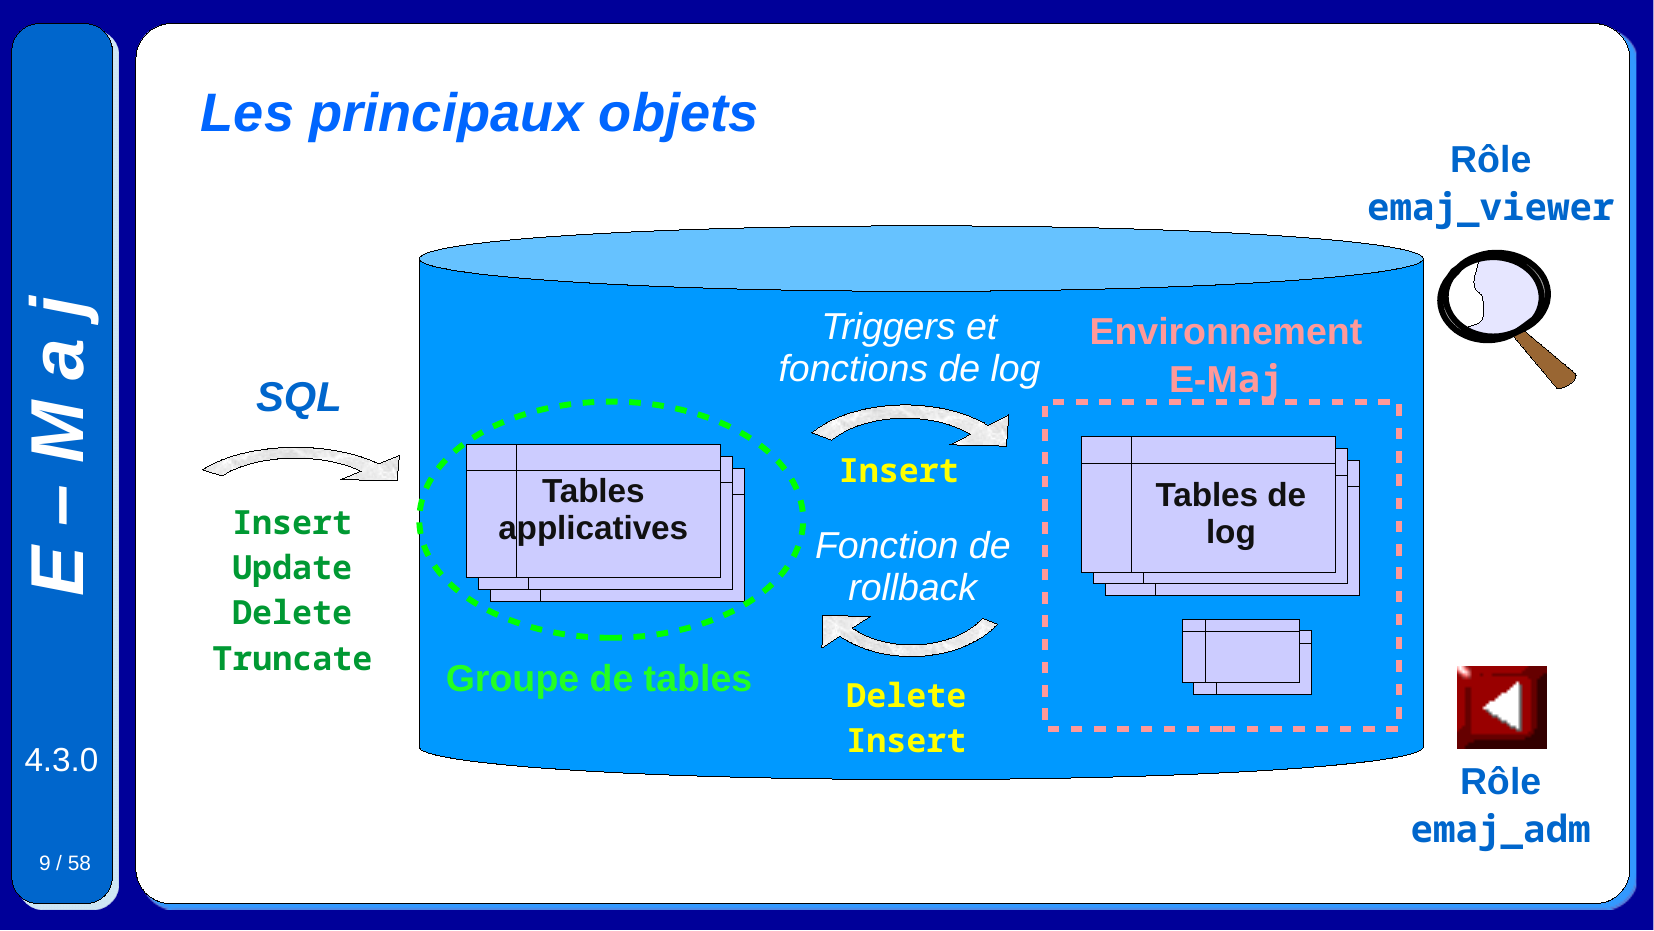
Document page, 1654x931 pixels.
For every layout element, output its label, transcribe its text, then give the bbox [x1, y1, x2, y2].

picture [1457, 666, 1547, 749]
text_box Delete Insert [802, 664, 1010, 759]
text_box [202, 447, 400, 481]
text_box Insert [817, 439, 981, 494]
text_box Insert Update Delete Truncate [183, 491, 402, 661]
text_box Rôle emaj_viewer [1352, 131, 1630, 233]
text_box [1440, 252, 1577, 389]
text_box Tables applicatives [448, 465, 739, 557]
text_box Triggers et fonctions de log [761, 298, 1058, 398]
text_box Groupe de tables [431, 649, 768, 707]
text_box Environnement E-Maj [1074, 303, 1378, 404]
text_box SQL [194, 366, 404, 428]
text_box Fonction de rollback [755, 516, 1070, 616]
text_box Tables de log [1138, 468, 1323, 561]
text_box Rôle emaj_adm [1395, 752, 1609, 855]
title Les principaux objets [200, 34, 1575, 191]
text_box [419, 260, 1424, 780]
